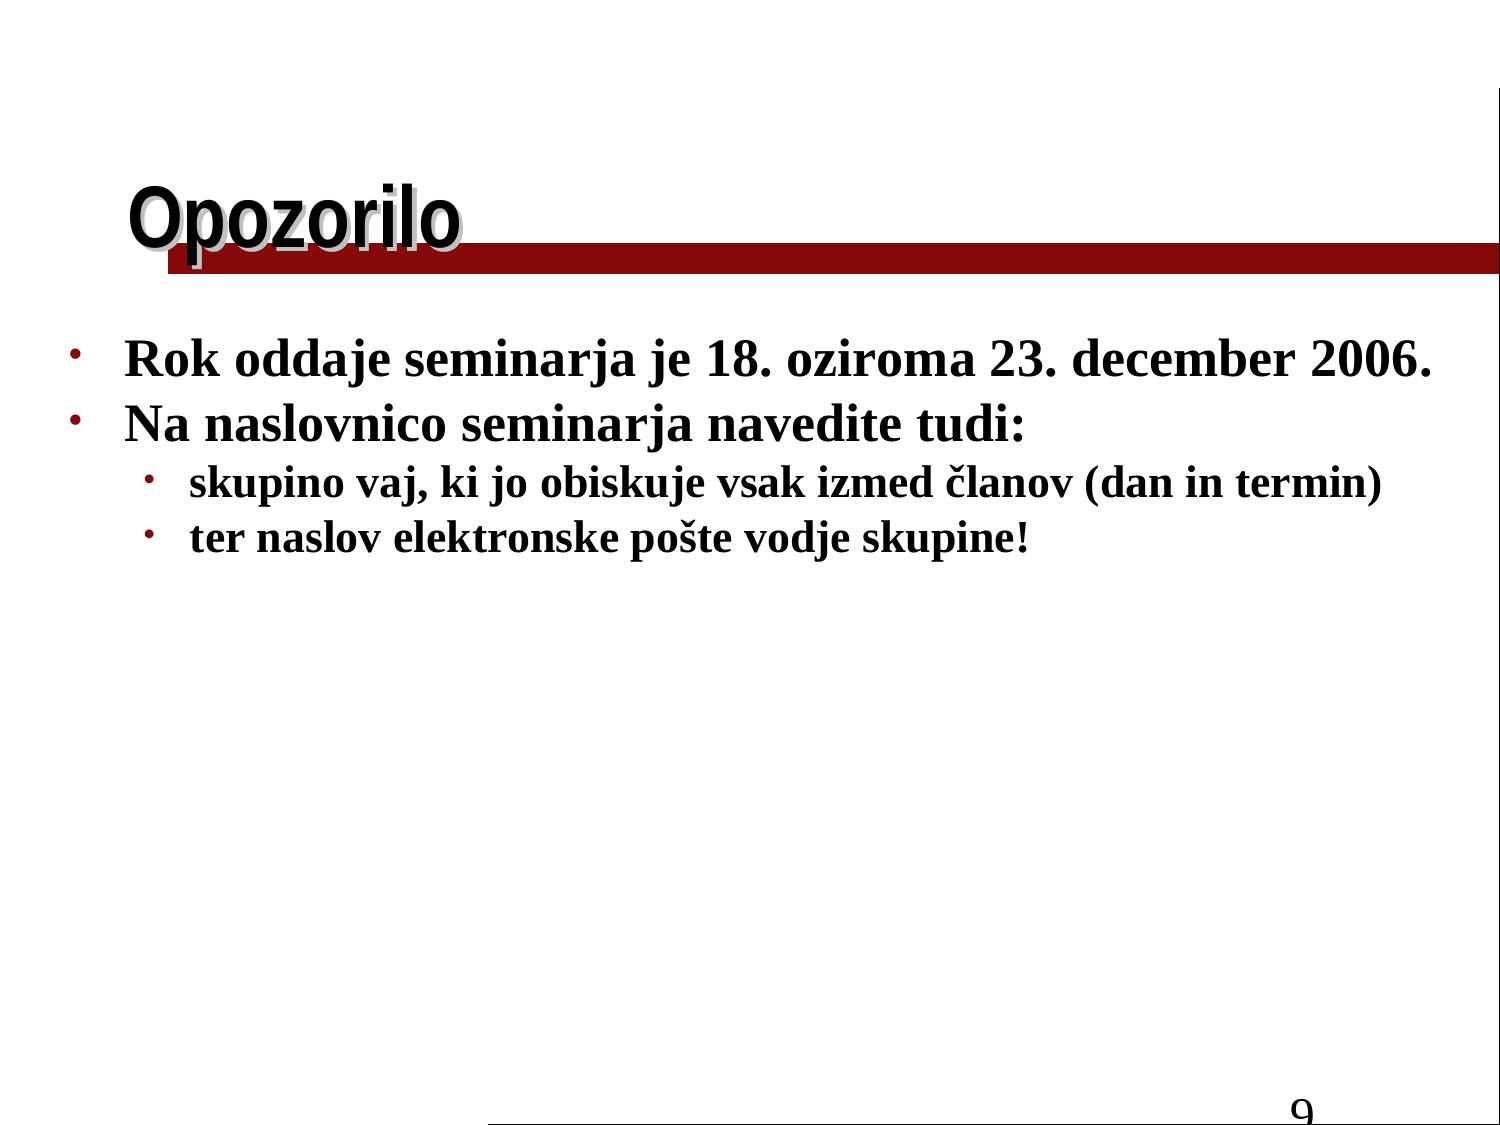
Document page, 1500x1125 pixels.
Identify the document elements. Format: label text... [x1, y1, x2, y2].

title Opozorilo [112, 137, 1388, 288]
list Rok oddaje seminarja je 18. oziroma 23. december 2006. Na naslovnico seminarja navedite tudi: skupino vaj, ki jo obiskuje vsak izmed članov (dan in termin) ter naslov elektronske pošte vodje skupine! [53, 314, 1500, 990]
